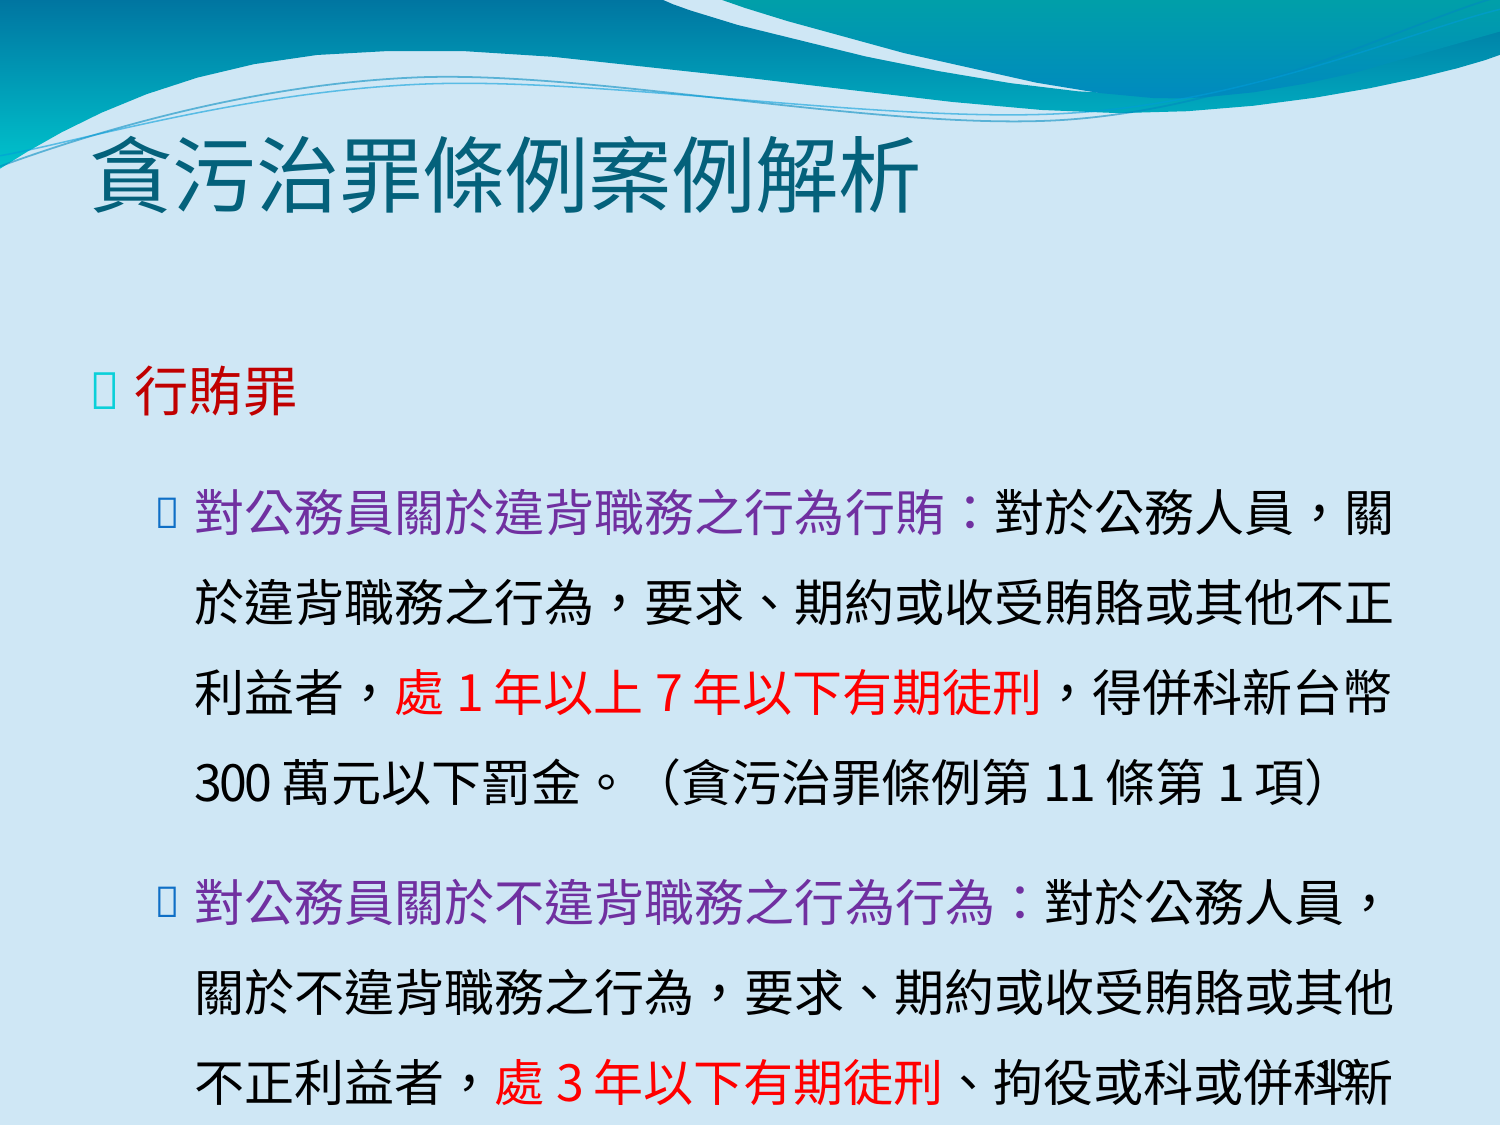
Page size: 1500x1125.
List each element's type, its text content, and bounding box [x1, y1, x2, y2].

slide_number <編號> [1299, 1042, 1425, 1103]
list 行賄罪 對公務員關於違背職務之行為行賄：對於公務人員，關於違背職務之行為，要求、期約或收受賄賂或其他不正利益者，處1年以上7年以下有期徒刑，得併科新台幣300萬元以下罰金。（貪污治罪條例第11條第1項） 對公務員關於不違背職務之行為行為：對於公務人員，關於不違背職務之行為，要求、期約或收受賄賂或其他不正利益者，處3年以下有期徒刑、拘役或科或併科新台幣50萬元以下罰金。（貪污治罪條例第11條第2項，100.6.29修正公布） [75, 317, 1425, 1038]
title 貪污治罪條例案例解析 [75, 115, 1425, 303]
